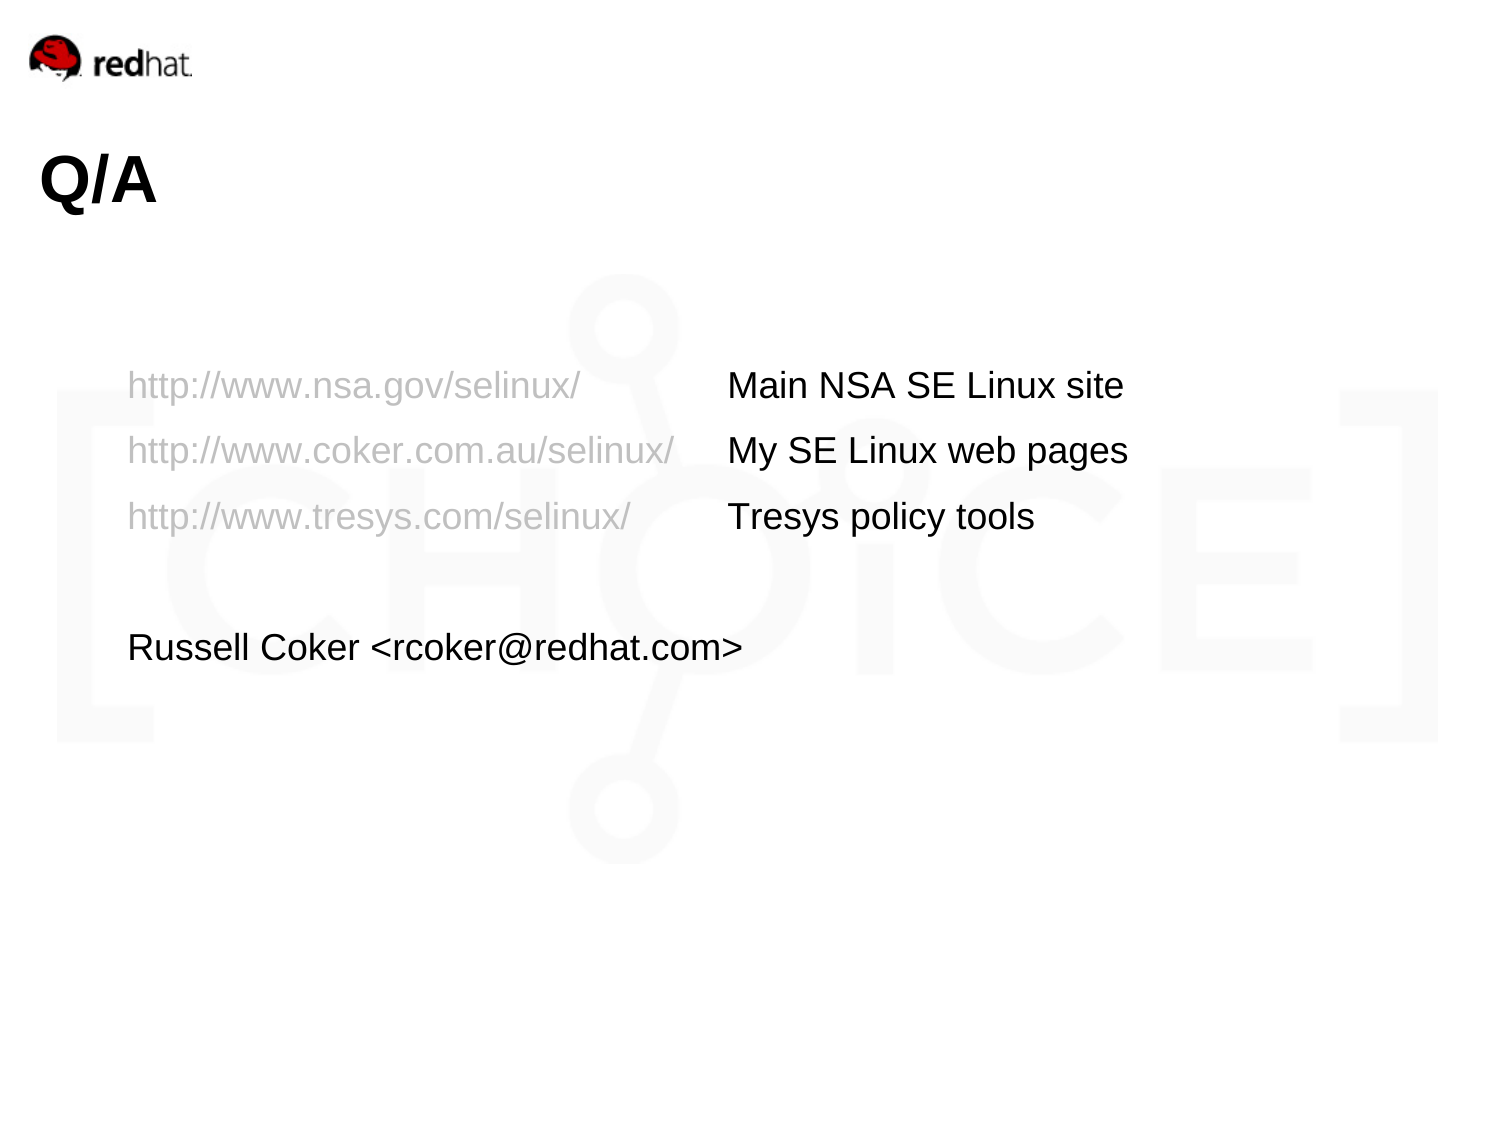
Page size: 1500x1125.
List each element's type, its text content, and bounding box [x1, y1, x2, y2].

list http://www.nsa.gov/selinux/ Main NSA SE Linux site http://www.coker.com.au/selinux/ My SE Linux web pages http://www.tresys.com/selinux/ Tresys policy tools Russell Coker <rcoker@redhat.com> [112, 291, 1389, 932]
picture [28, 33, 192, 89]
title Q/A [25, 96, 1378, 225]
picture [57, 274, 1438, 864]
